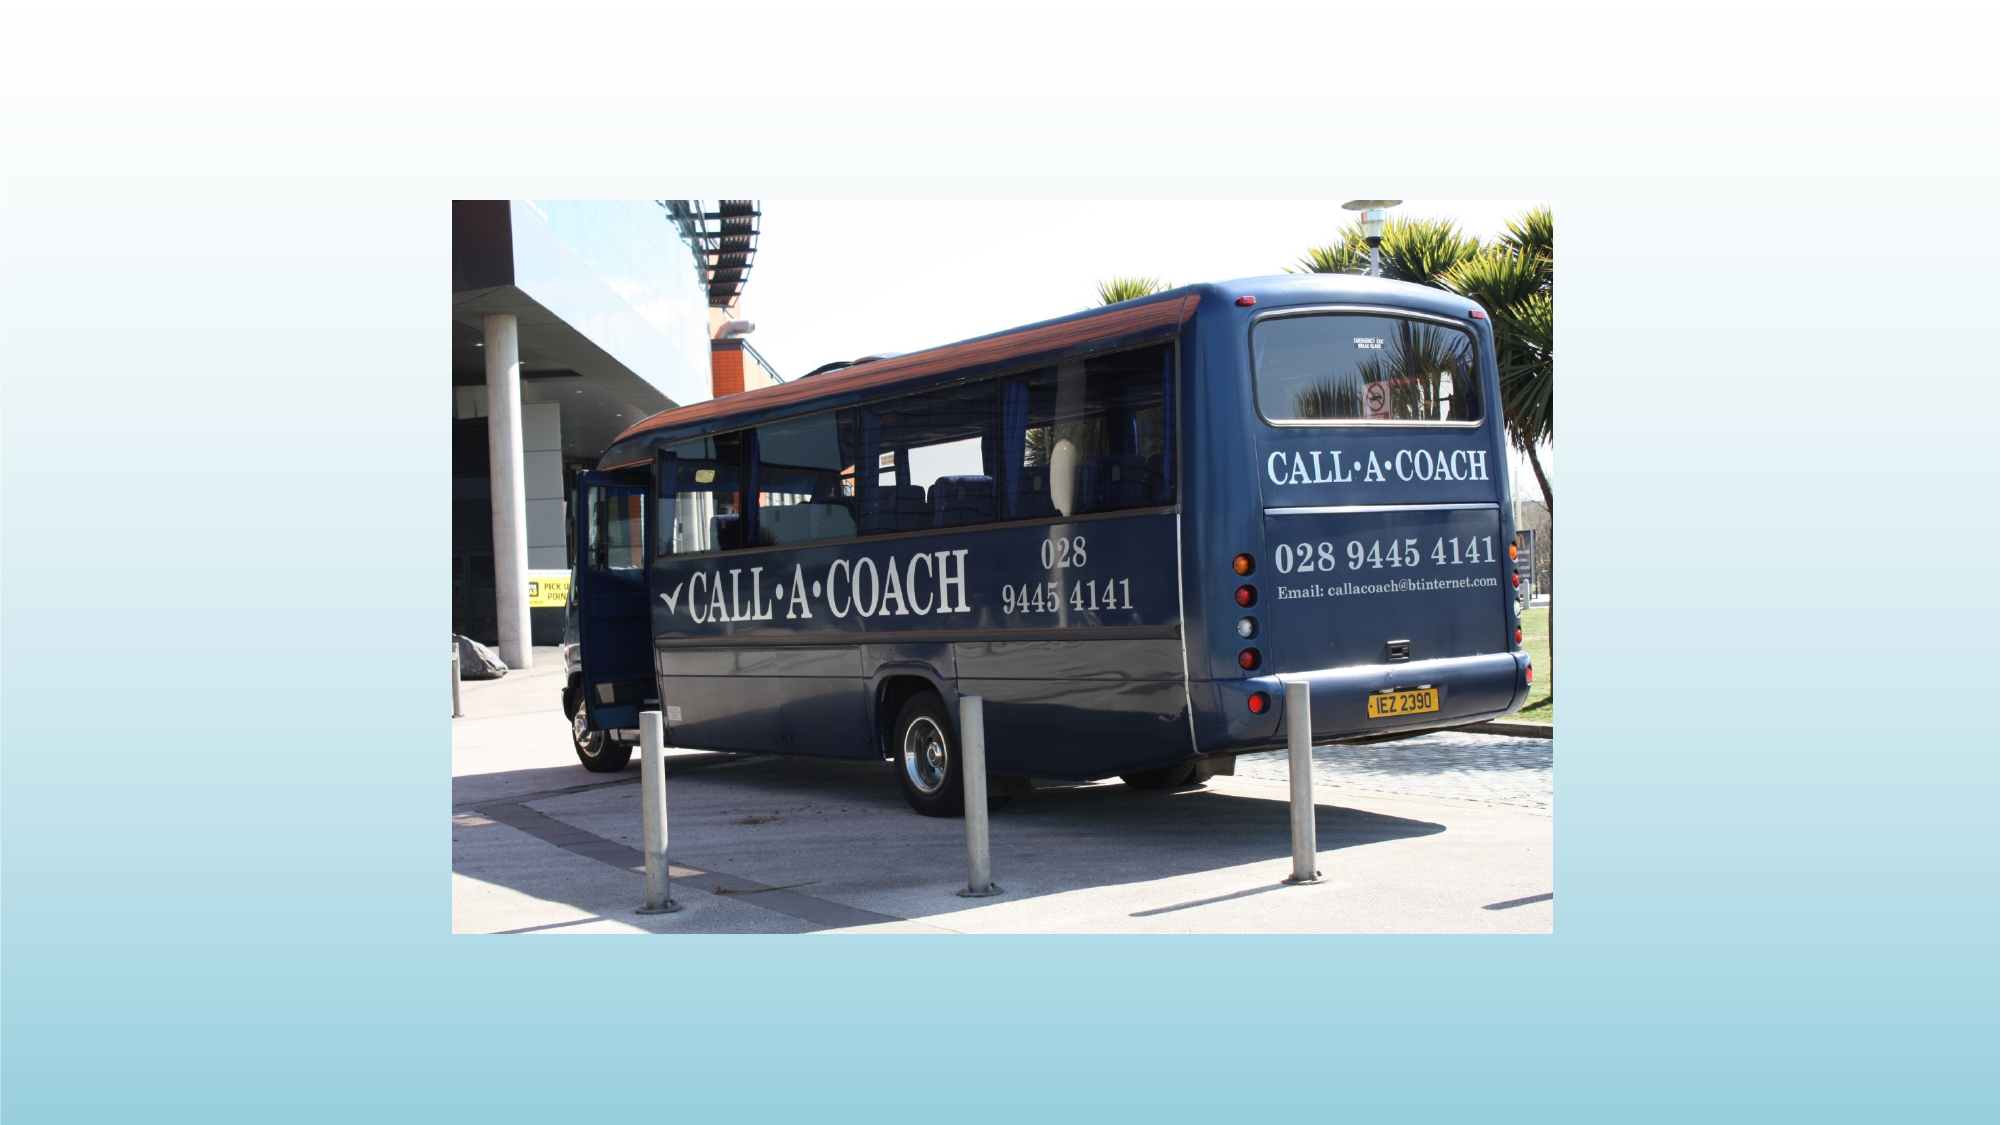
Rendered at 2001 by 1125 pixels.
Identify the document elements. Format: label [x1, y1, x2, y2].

picture [452, 200, 1553, 934]
